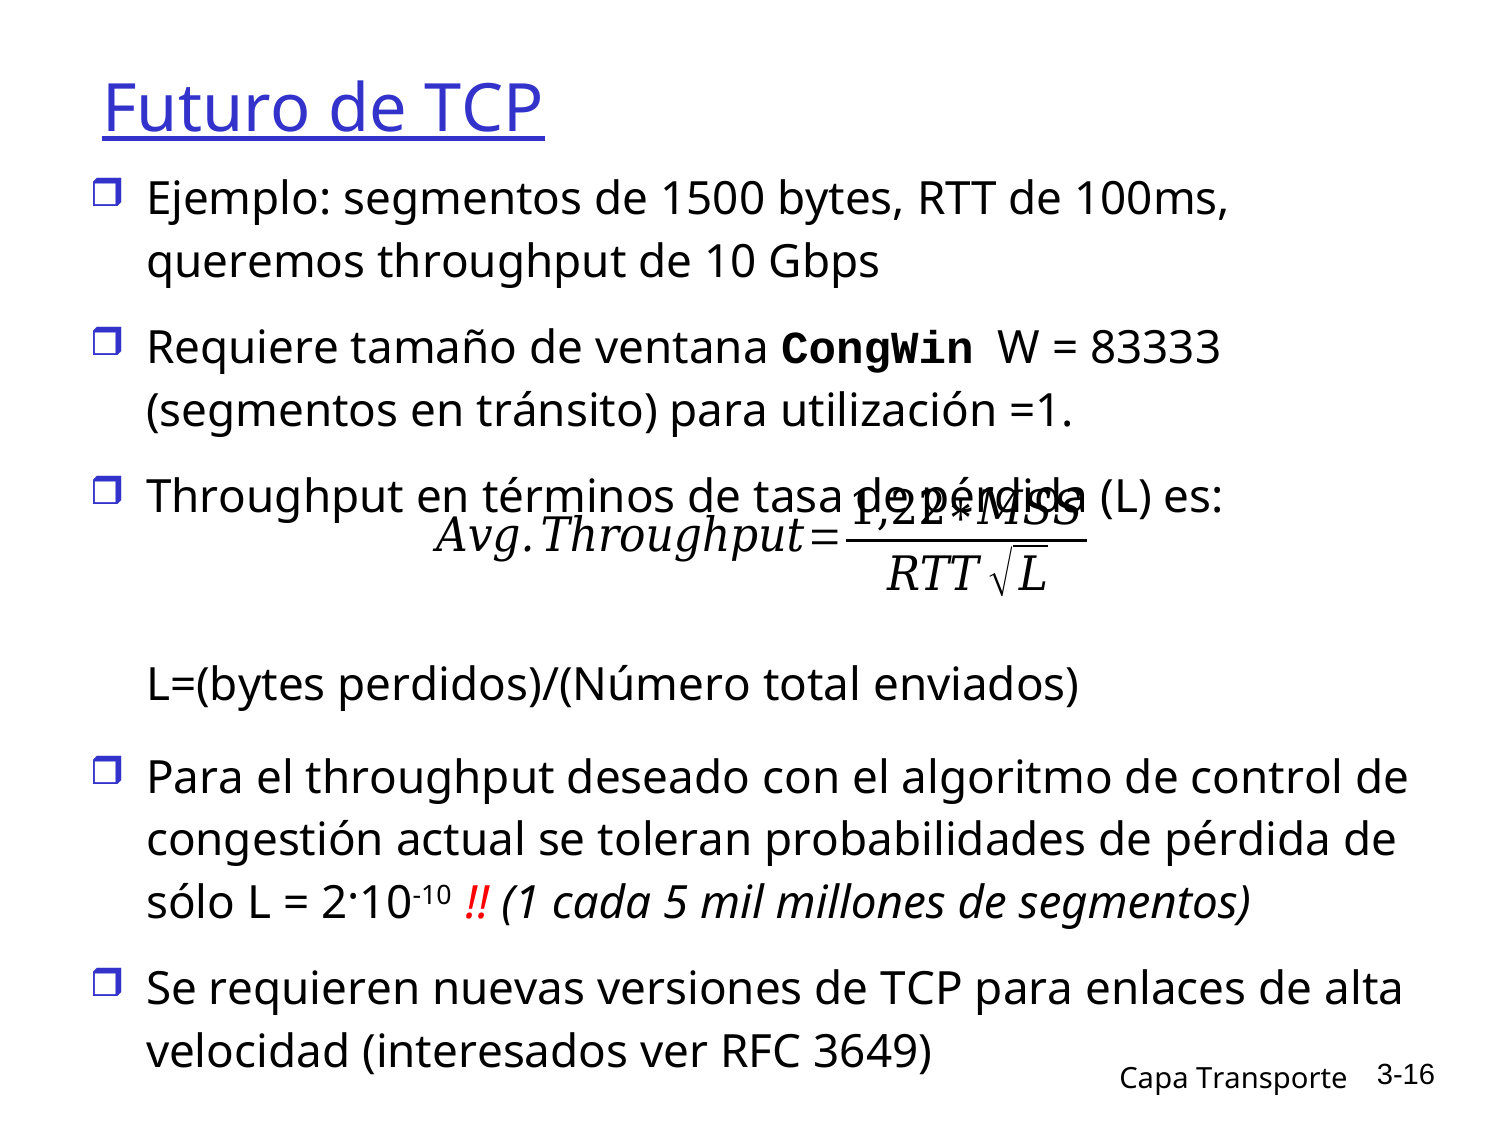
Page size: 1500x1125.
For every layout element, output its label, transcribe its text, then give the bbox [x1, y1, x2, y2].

title Futuro de TCP [87, 23, 1463, 157]
list Ejemplo: segmentos de 1500 bytes, RTT de 100ms, queremos throughput de 10 Gbps Requiere tamaño de ventana CongWin W = 83333 (segmentos en tránsito) para utilización =1. Throughput en términos de tasa de pérdida (L) es: L=(bytes perdidos)/(Número total enviados) Para el throughput deseado con el algoritmo de control de congestión actual se toleran probabilidades de pérdida de sólo L = 2·10-10 !! (1 cada 5 mil millones de segmentos) Se requieren nuevas versiones de TCP para enlaces de alta velocidad (interesados ver RFC 3649) [75, 157, 1463, 1028]
chart [419, 479, 1100, 603]
